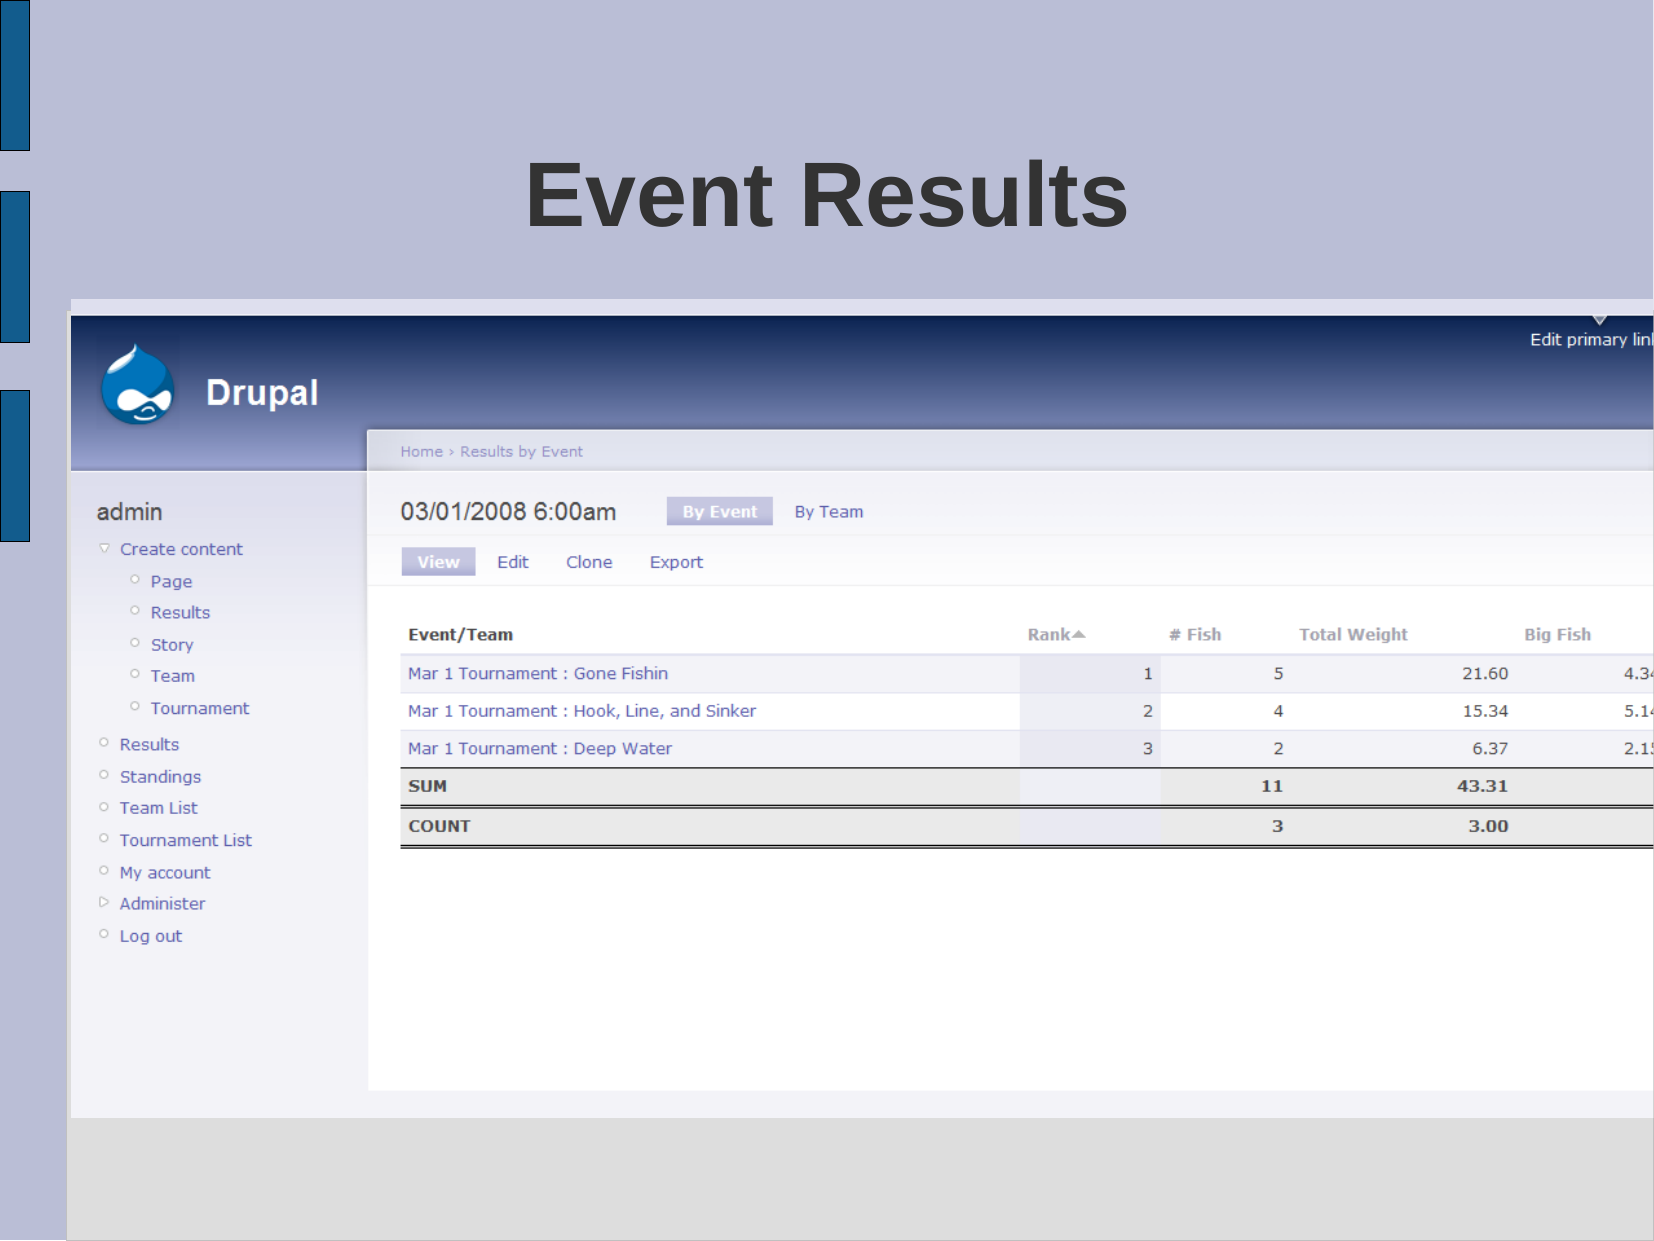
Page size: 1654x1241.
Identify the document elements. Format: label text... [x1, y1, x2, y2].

title Event Results [121, 91, 1534, 299]
picture [71, 299, 1654, 1118]
